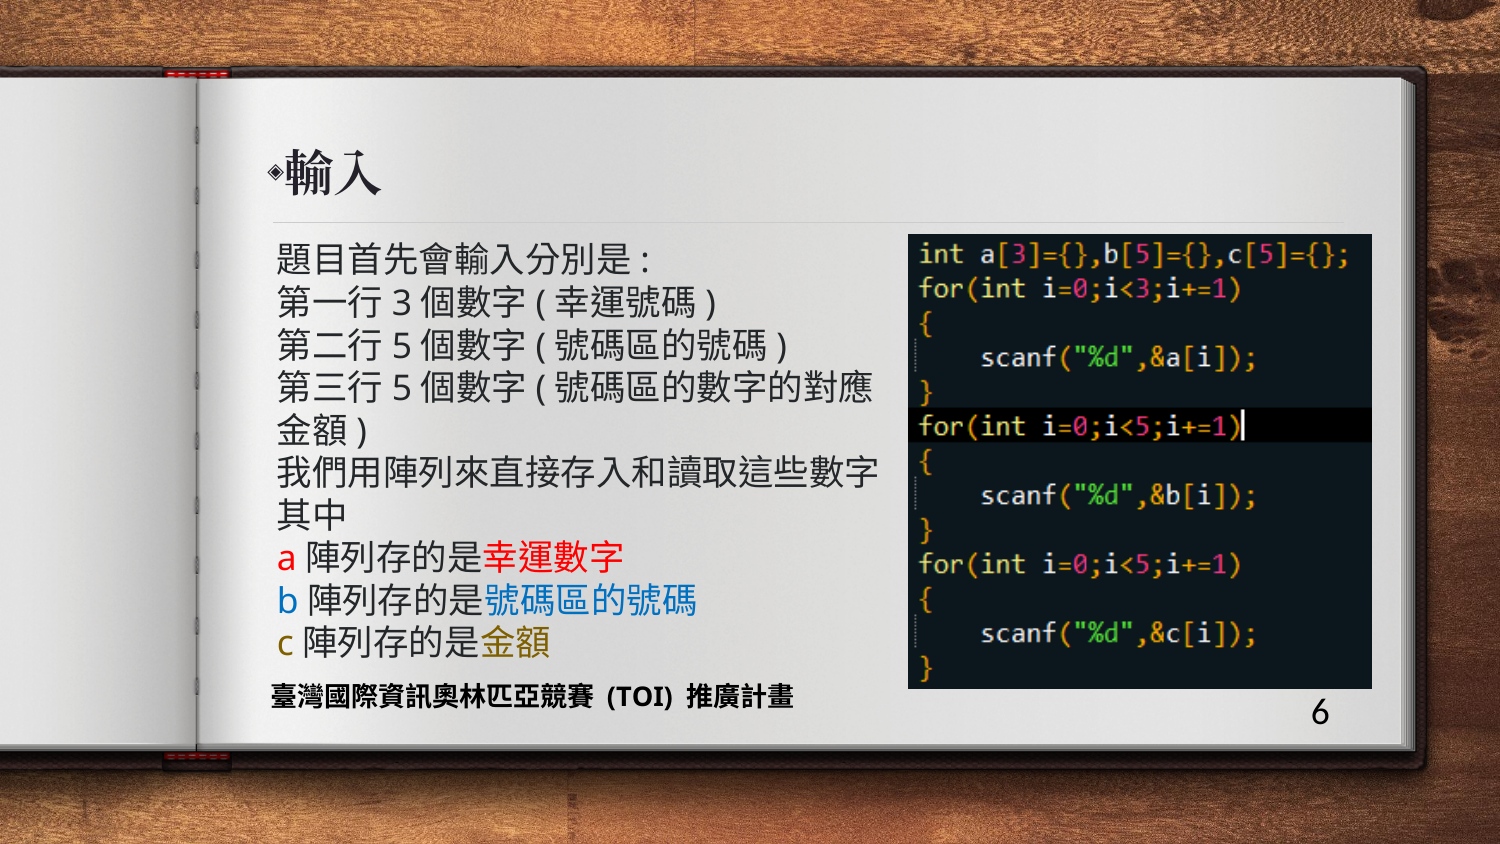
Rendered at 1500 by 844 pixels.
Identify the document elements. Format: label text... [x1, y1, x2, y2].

picture [908, 234, 1372, 689]
list 輸入 [252, 126, 1194, 216]
text_box 題目首先會輸入分別是: 第一行3個數字(幸運號碼) 第二行5個數字(號碼區的號碼) 第三行5個數字(號碼區的數字的對應金額) 我們用陣列來直接存入和讀取這些數字 其中 a陣列存的是幸運數字 b陣列存的是號碼區的號碼 c陣列存的是金額 [262, 230, 918, 670]
text_box [1295, 672, 1386, 737]
